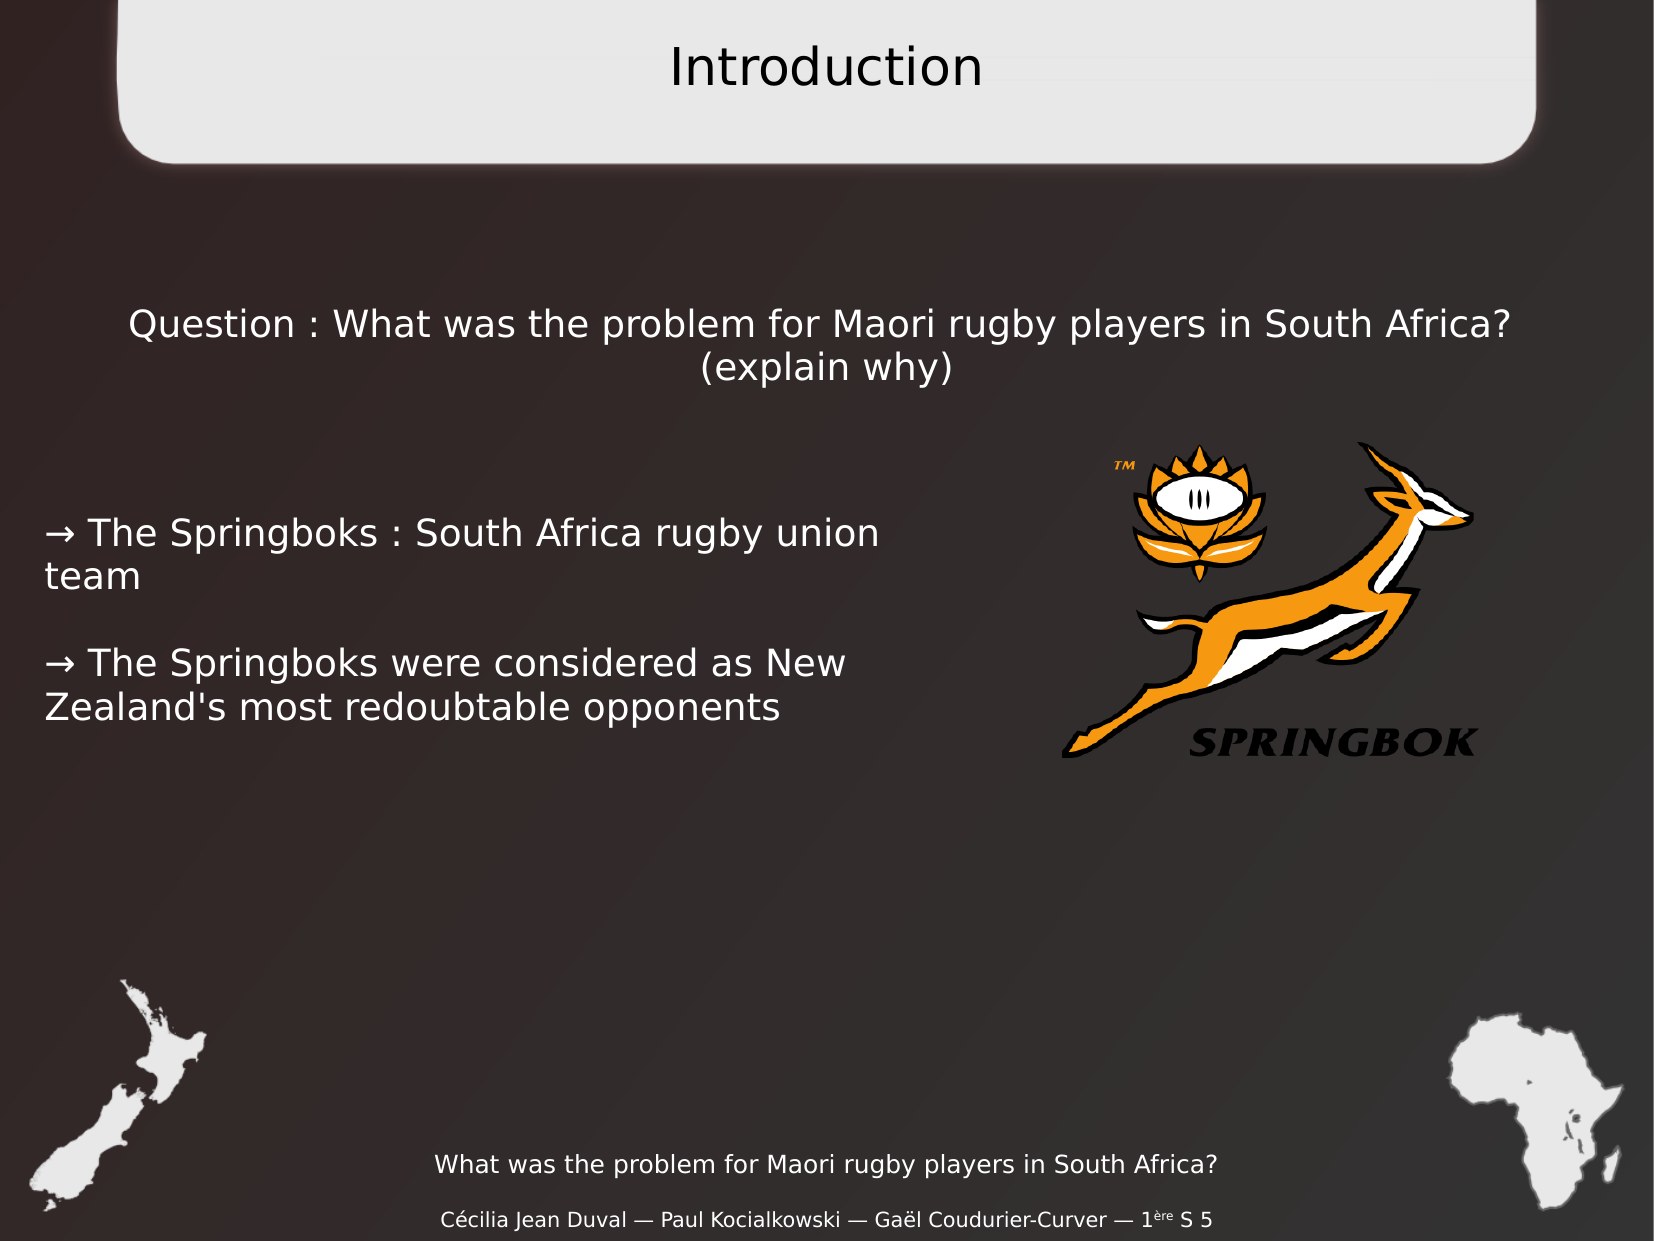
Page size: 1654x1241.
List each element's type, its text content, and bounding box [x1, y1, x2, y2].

text_box Introduction [147, 29, 1506, 105]
text_box What was the problem for Maori rugby players in South Africa? Cécilia Jean Duval — Paul Kocialkowski — Gaël Coudurier-Curver — 1ère S 5 [147, 1142, 1506, 1241]
text_box Question : What was the problem for Maori rugby players in South Africa? (explain why) [29, 295, 1625, 398]
picture [0, 0, 1654, 1241]
text_box → The Springboks : South Africa rugby union team → The Springboks were considered as New Zealand's most redoubtable opponents [29, 504, 975, 781]
